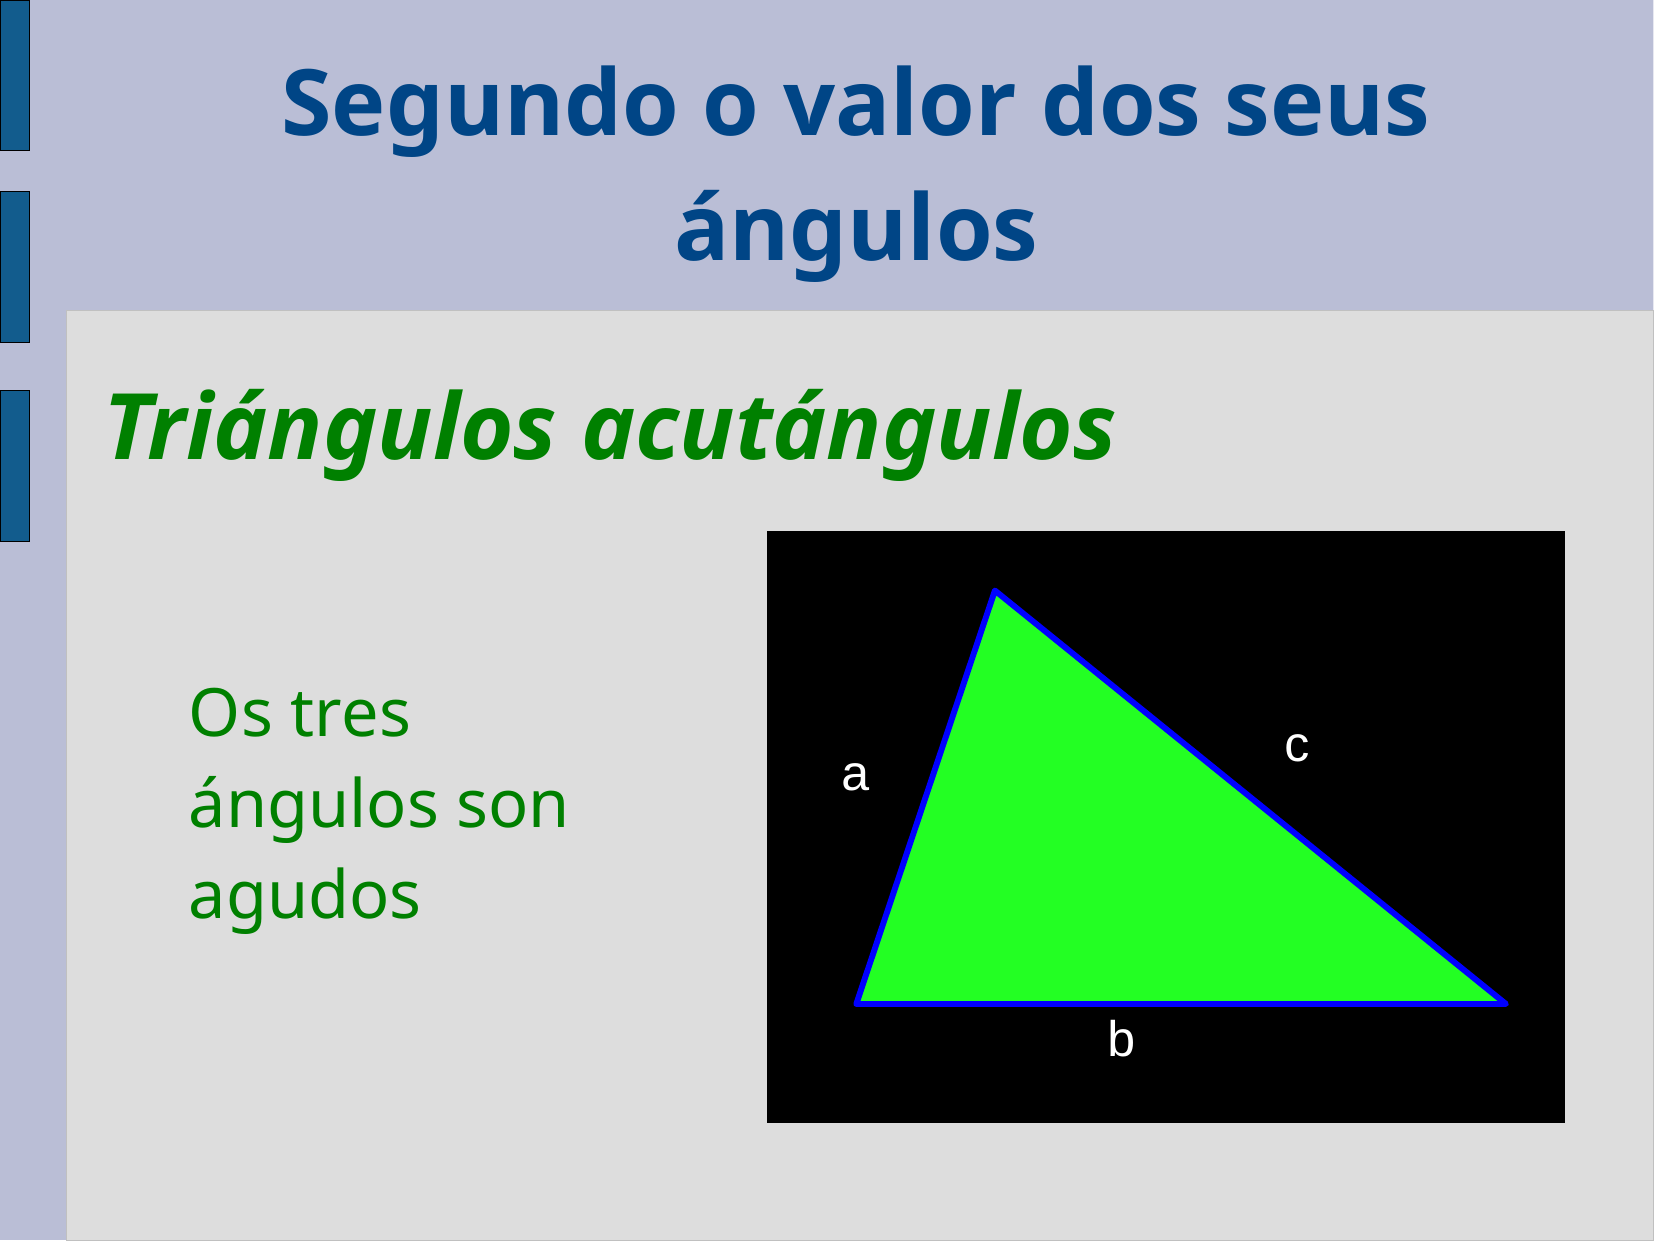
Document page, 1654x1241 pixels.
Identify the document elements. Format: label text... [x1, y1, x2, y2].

text_box b [1092, 1003, 1211, 1075]
text_box a [826, 738, 945, 809]
text_box c [1269, 708, 1388, 780]
text_box Triángulos acutángulos [88, 354, 1182, 497]
text_box [767, 531, 1565, 1123]
list Os tres ángulos son agudos [118, 665, 680, 945]
title Segundo o valor dos seus ángulos [88, 59, 1625, 267]
